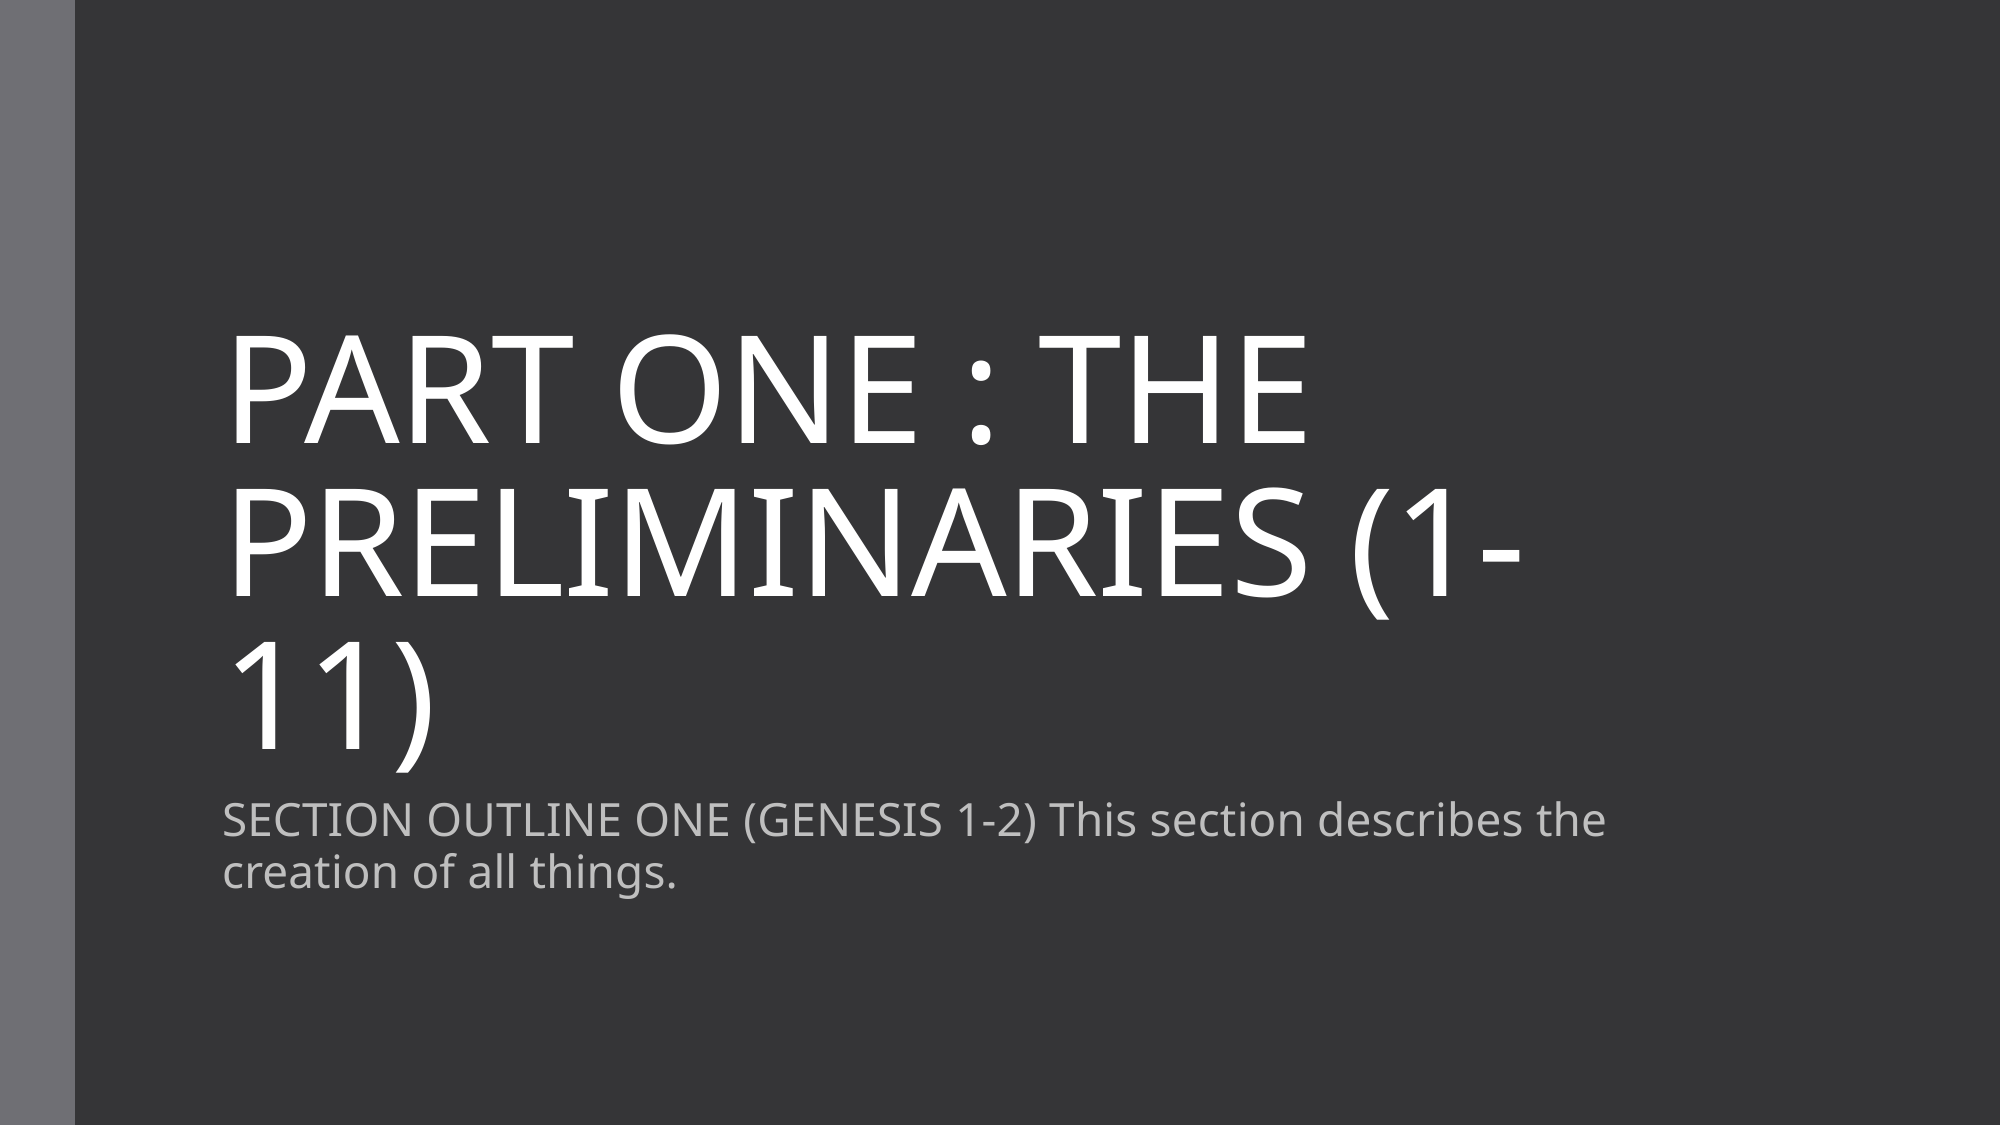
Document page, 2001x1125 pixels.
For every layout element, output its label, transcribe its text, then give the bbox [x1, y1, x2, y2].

subtitle SECTION OUTLINE ONE (GENESIS 1-2) This section describes the creation of all things. [206, 787, 1752, 1066]
title PART ONE : THE PRELIMINARIES (1-11) [206, 124, 1752, 787]
